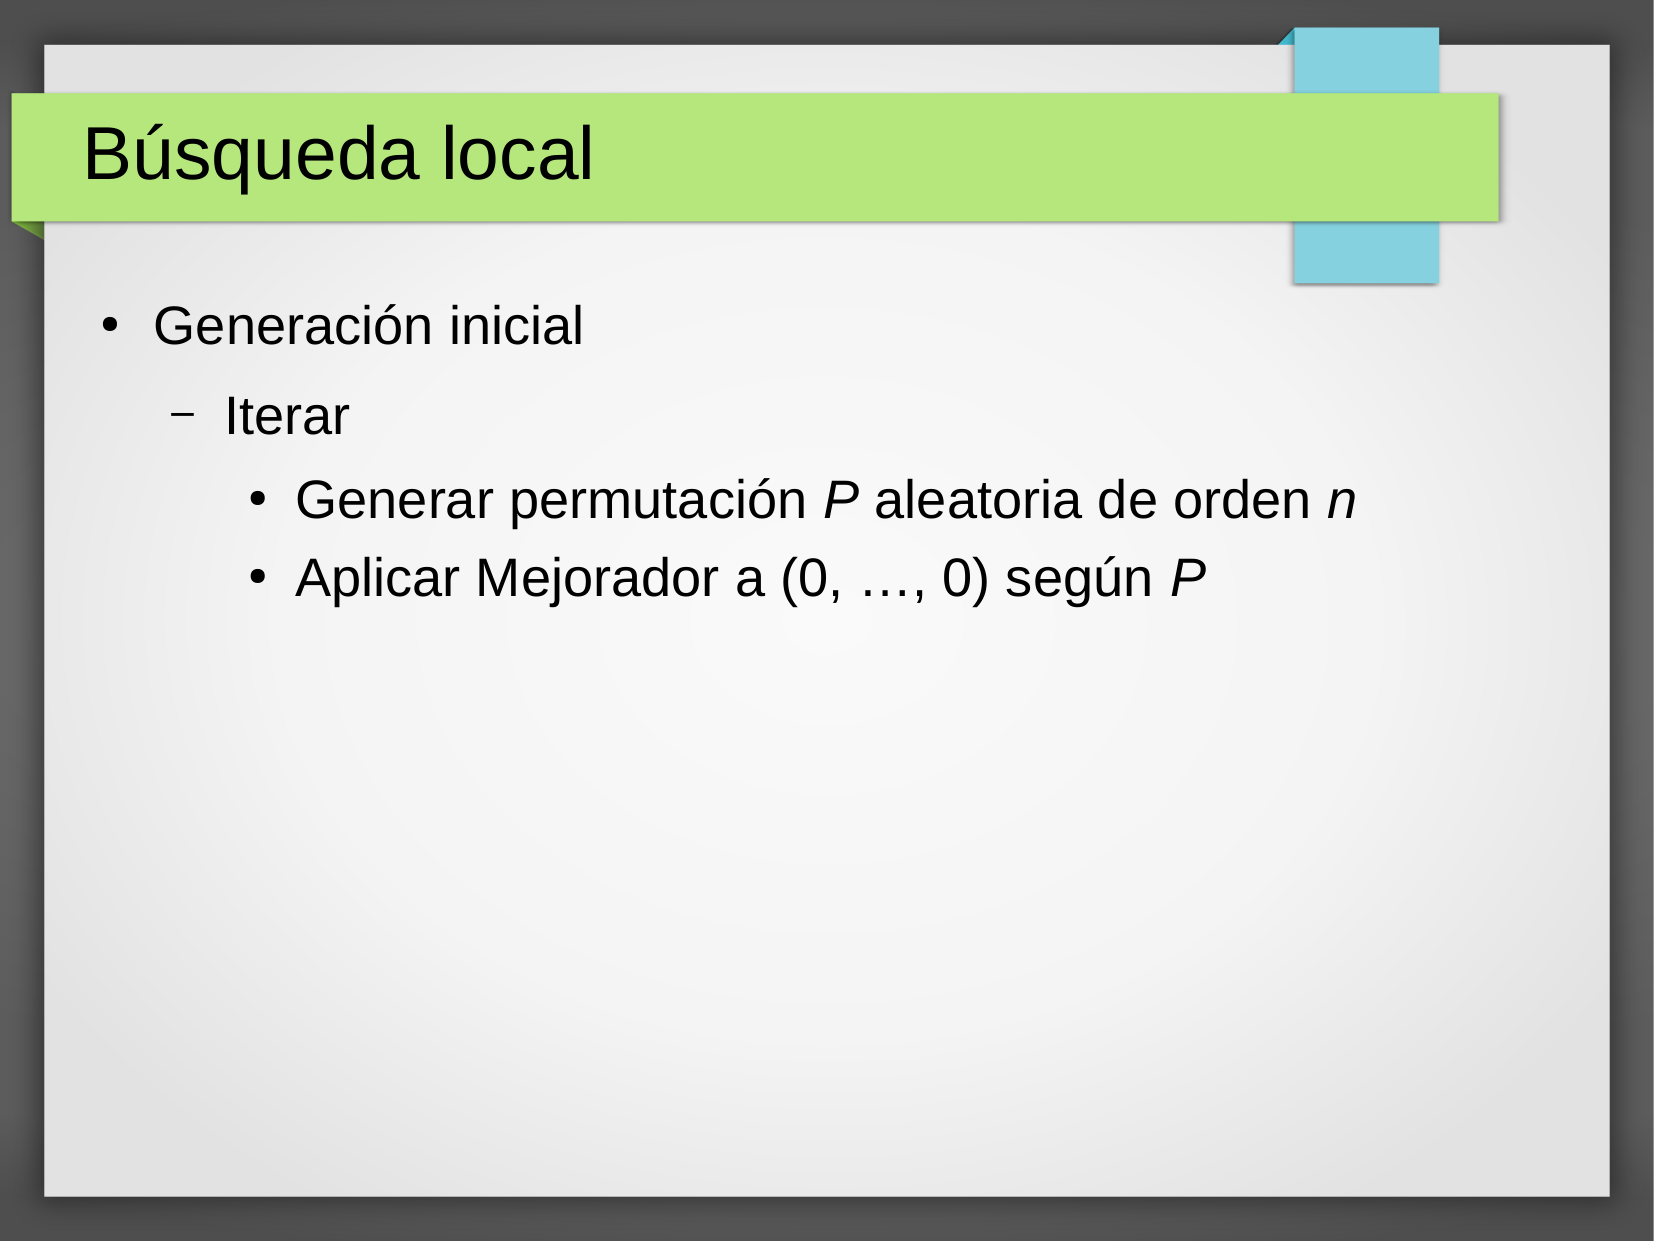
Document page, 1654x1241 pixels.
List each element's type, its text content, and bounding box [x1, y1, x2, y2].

title Búsqueda local [82, 94, 1264, 213]
picture [0, 0, 1654, 1241]
list Generación inicial Iterar Generar permutación P aleatoria de orden n Aplicar Mejorador a (0, …, 0) según P [82, 295, 1571, 1015]
